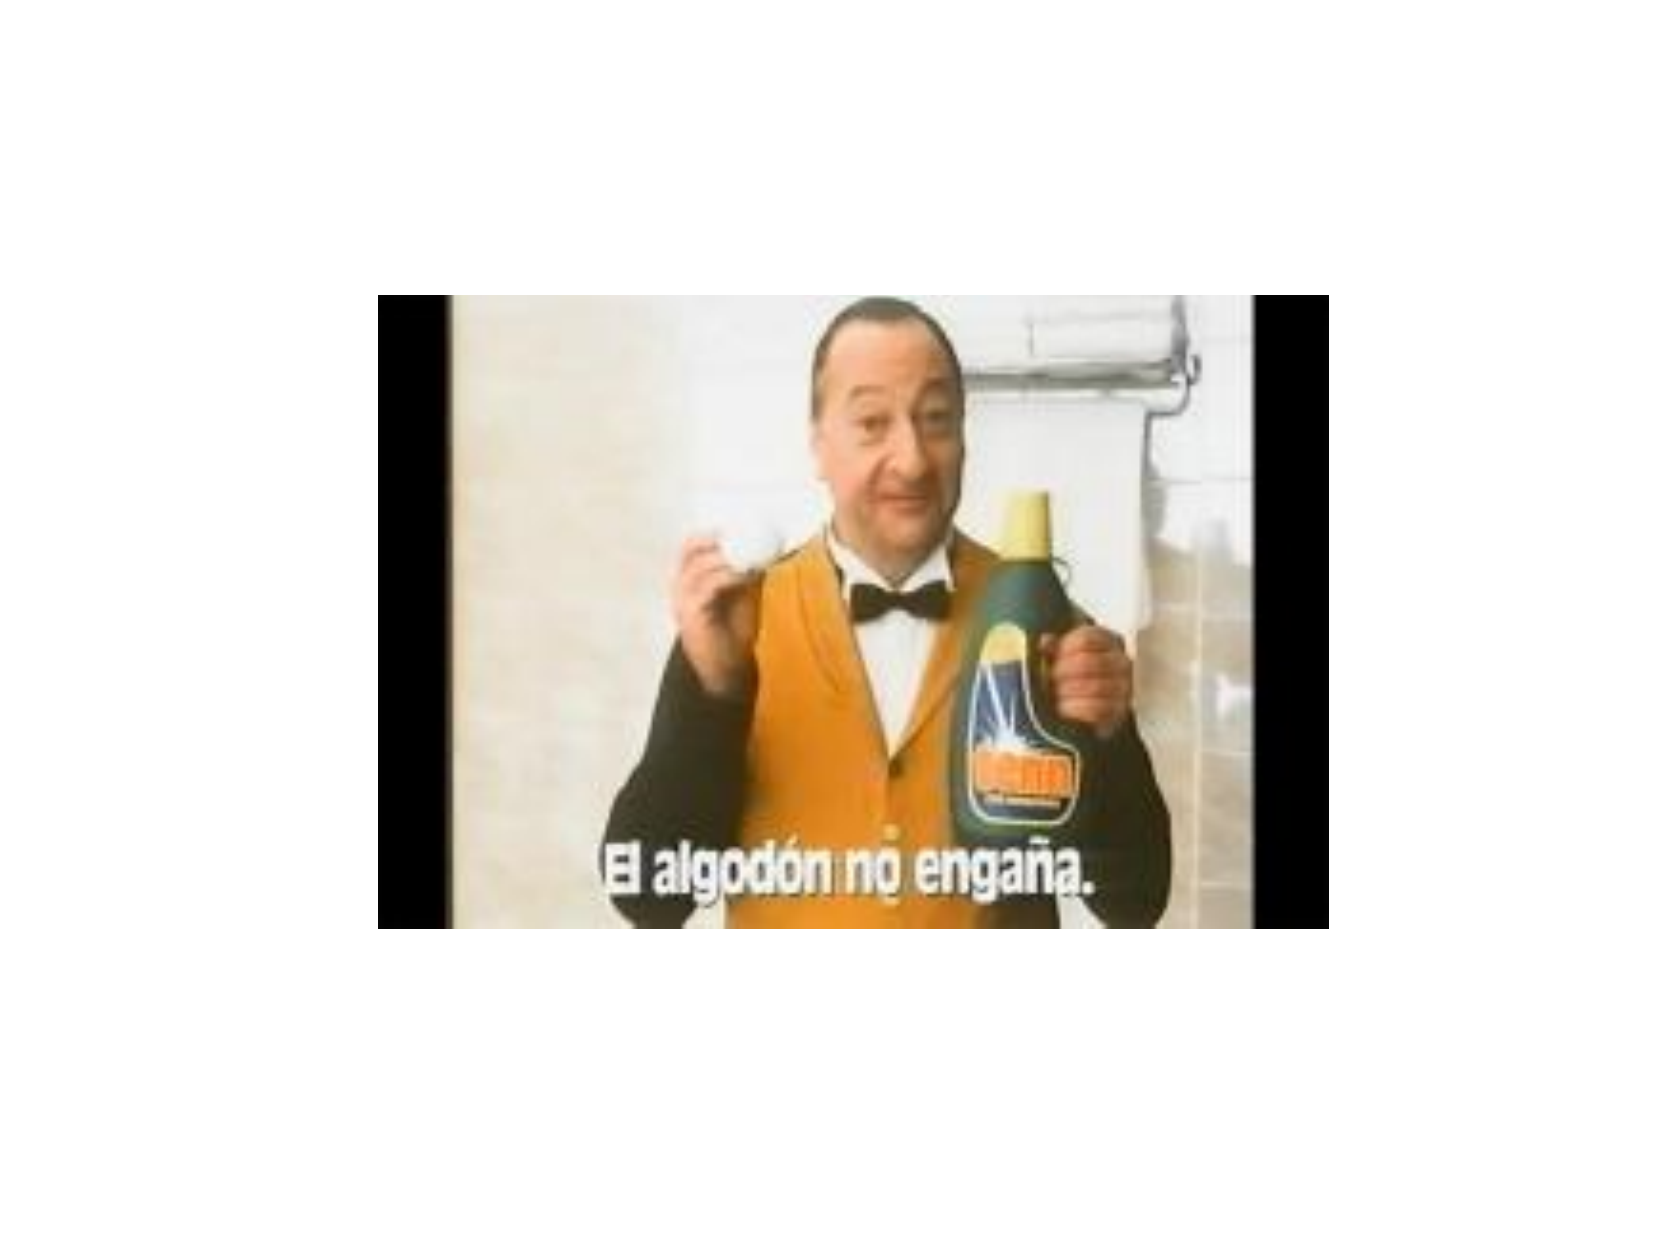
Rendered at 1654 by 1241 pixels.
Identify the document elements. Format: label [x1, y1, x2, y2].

picture [378, 295, 1329, 929]
